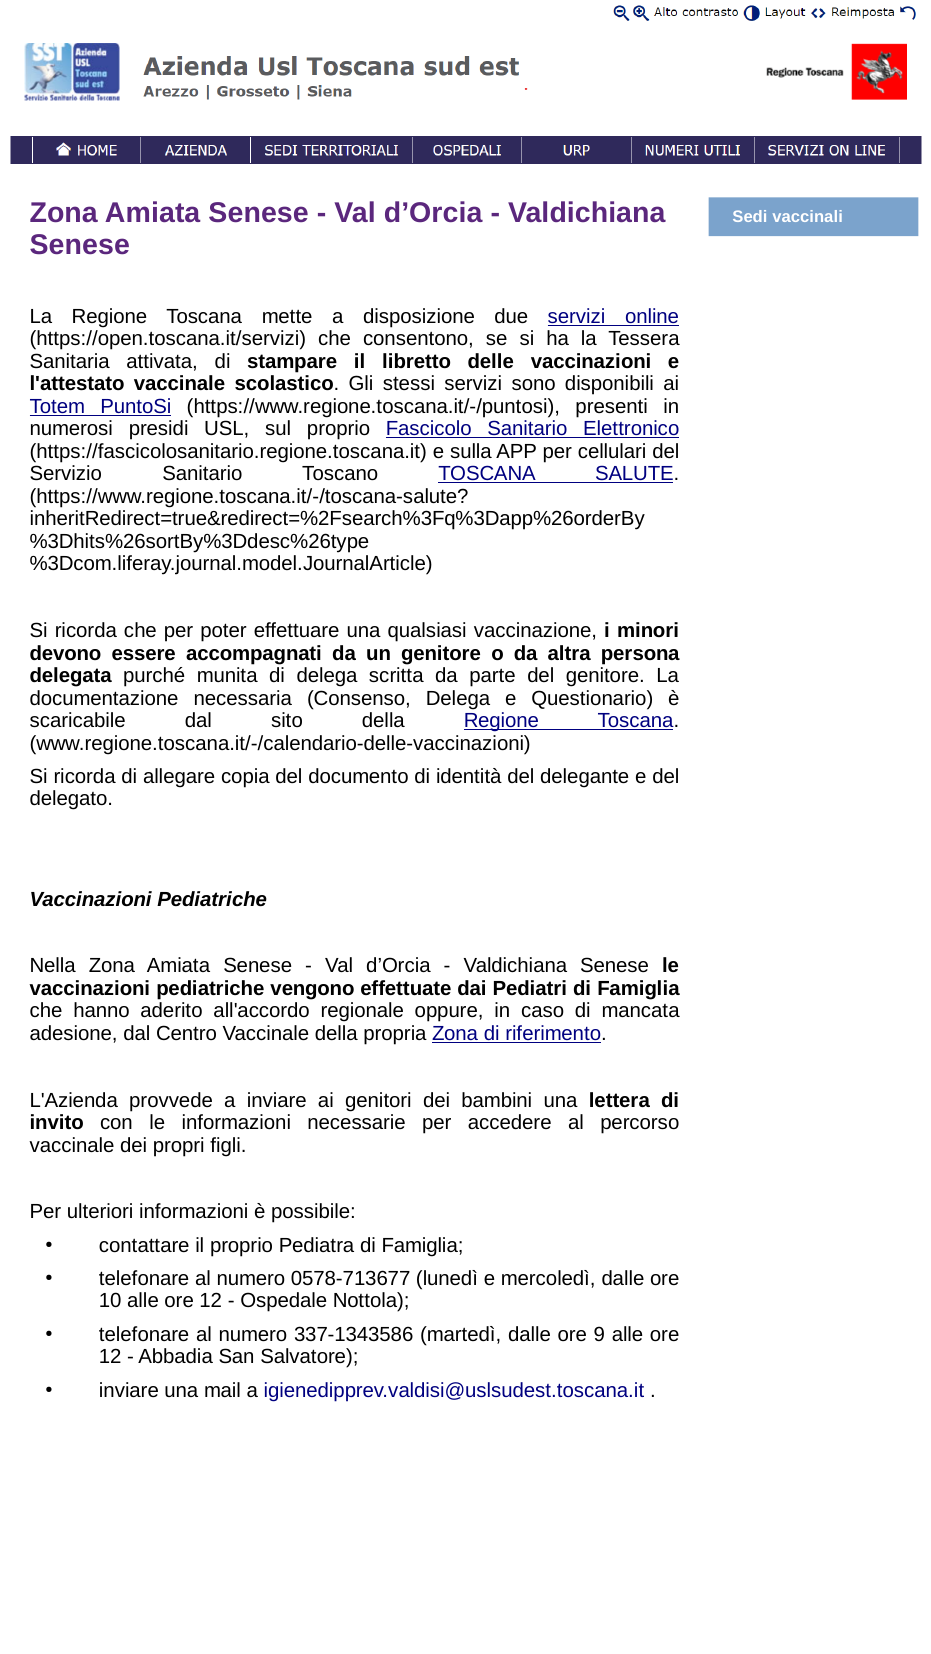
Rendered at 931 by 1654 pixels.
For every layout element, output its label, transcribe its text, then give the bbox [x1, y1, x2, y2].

list Sedi vaccinali [708, 197, 919, 237]
picture [0, 0, 931, 172]
list Zona Amiata Senese - Val d’Orcia - Valdichiana Senese La Regione Toscana mette a disposizione due servizi online (https://open.toscana.it/servizi) che consentono, se si ha la Tessera Sanitaria attivata, di stampare il libretto delle vaccinazioni e l'attestato vaccinale scolastico. Gli stessi servizi sono disponibili ai Totem PuntoSi (https://www.regione.toscana.it/-/puntosi), presenti in numerosi presidi USL, sul proprio Fascicolo Sanitario Elettronico (https://fascicolosanitario.regione.toscana.it) e sulla APP per cellulari del Servizio Sanitario Toscano TOSCANA SALUTE. (https://www.regione.toscana.it/-/toscana-salute?inheritRedirect=true&redirect=%2Fsearch%3Fq%3Dapp%26orderBy%3Dhits%26sortBy%3Ddesc%26type%3Dcom.liferay.journal.model.JournalArticle) Si ricorda che per poter effettuare una qualsiasi vaccinazione, i minori devono essere accompagnati da un genitore o da altra persona delegata purché munita di delega scritta da parte del genitore. La documentazione necessaria (Consenso, Delega e Questionario) è scaricabile dal sito della Regione Toscana. (www.regione.toscana.it/-/calendario-delle-vaccinazioni) Si ricorda di allegare copia del documento di identità del delegante e del delegato. Vaccinazioni Pediatriche Nella Zona Amiata Senese - Val d’Orcia - Valdichiana Senese le vaccinazioni pediatriche vengono effettuate dai Pediatri di Famiglia che hanno aderito all'accordo regionale oppure, in caso di mancata adesione, dal Centro Vaccinale della propria Zona di riferimento. L'Azienda provvede a inviare ai genitori dei bambini una lettera di invito con le informazioni necessarie per accedere al percorso vaccinale dei propri figli. Per ulteriori informazioni è possibile: contattare il proprio Pediatra di Famiglia; telefonare al numero 0578-713677 (lunedì e mercoledì, dalle ore 10 alle ore 12 - Ospedale Nottola); telefonare al numero 337-1343586 (martedì, dalle ore 9 alle ore 12 - Abbadia San Salvatore); inviare una mail a igienedipprev.valdisi@uslsudest.toscana.it . [29, 196, 680, 1436]
